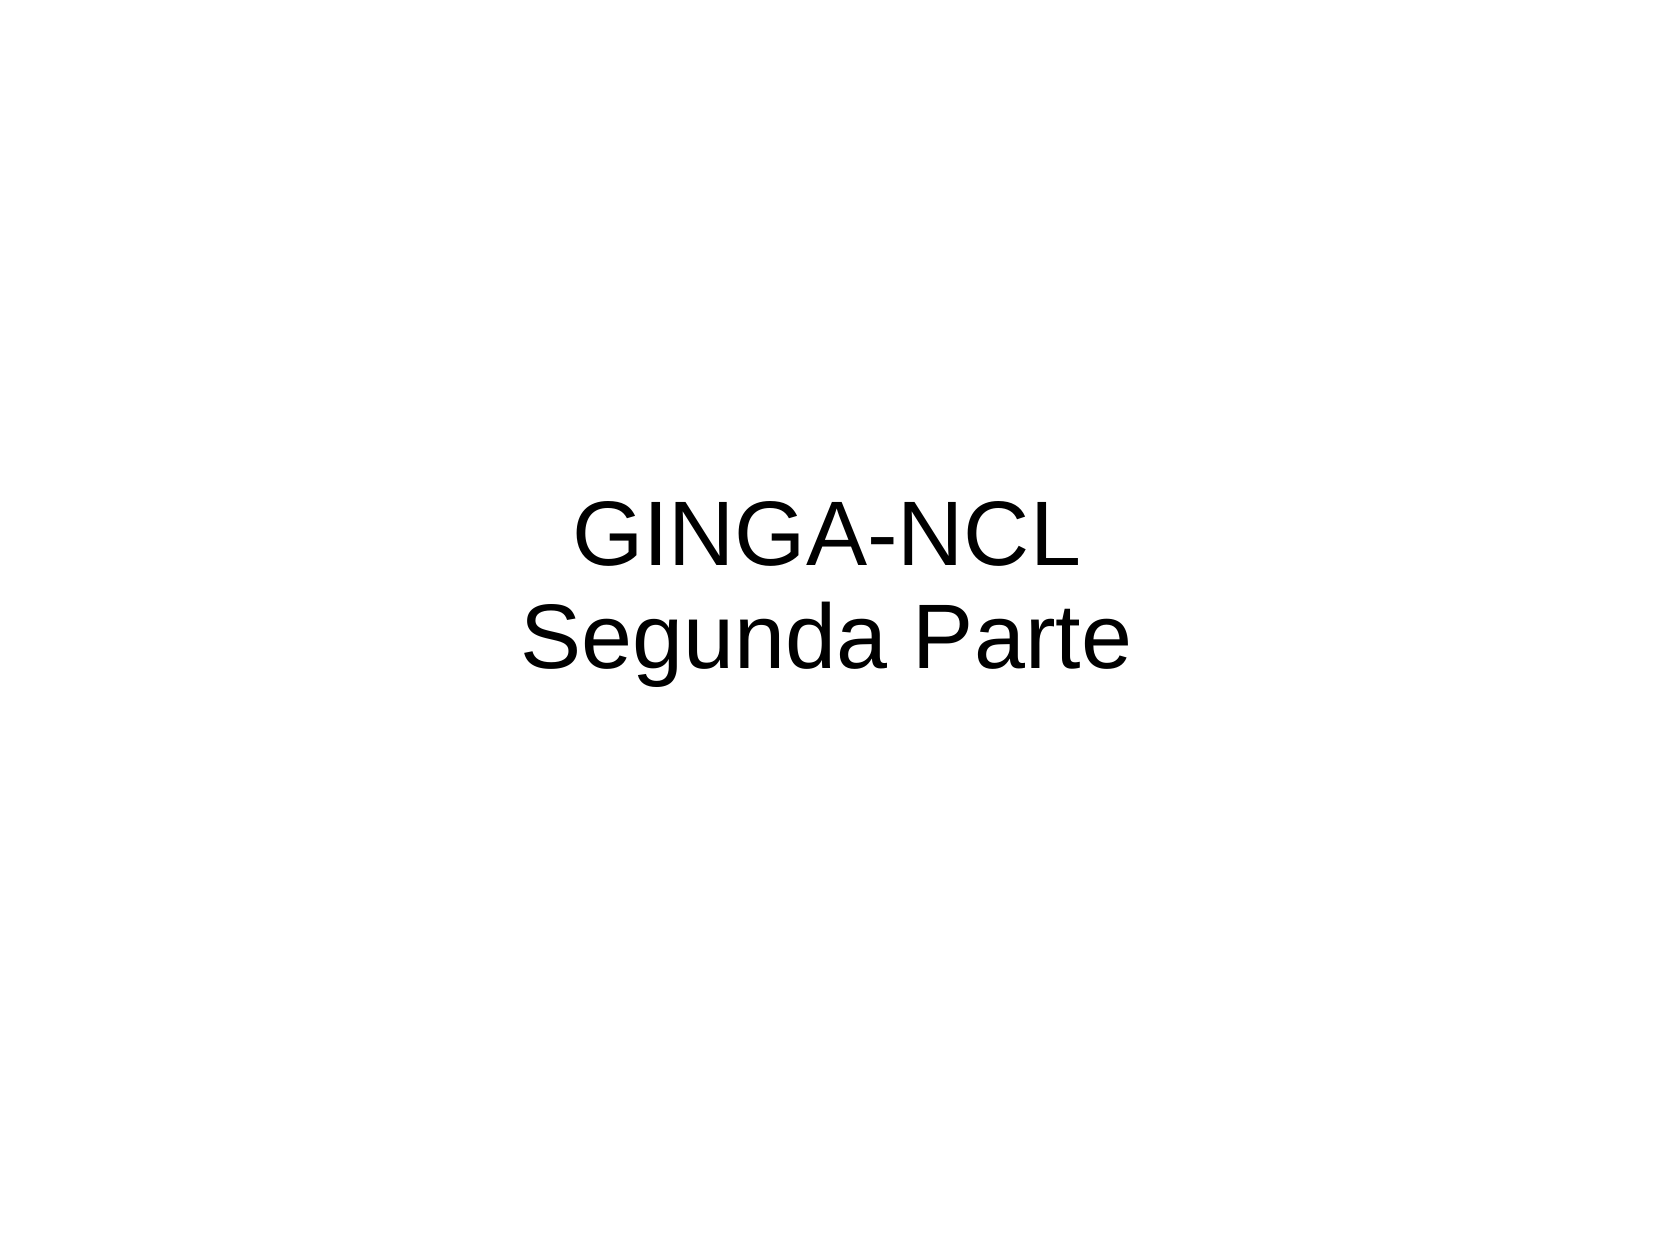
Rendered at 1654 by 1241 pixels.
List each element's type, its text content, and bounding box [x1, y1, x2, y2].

subtitle GINGA-NCL Segunda Parte [82, 49, 1571, 1121]
